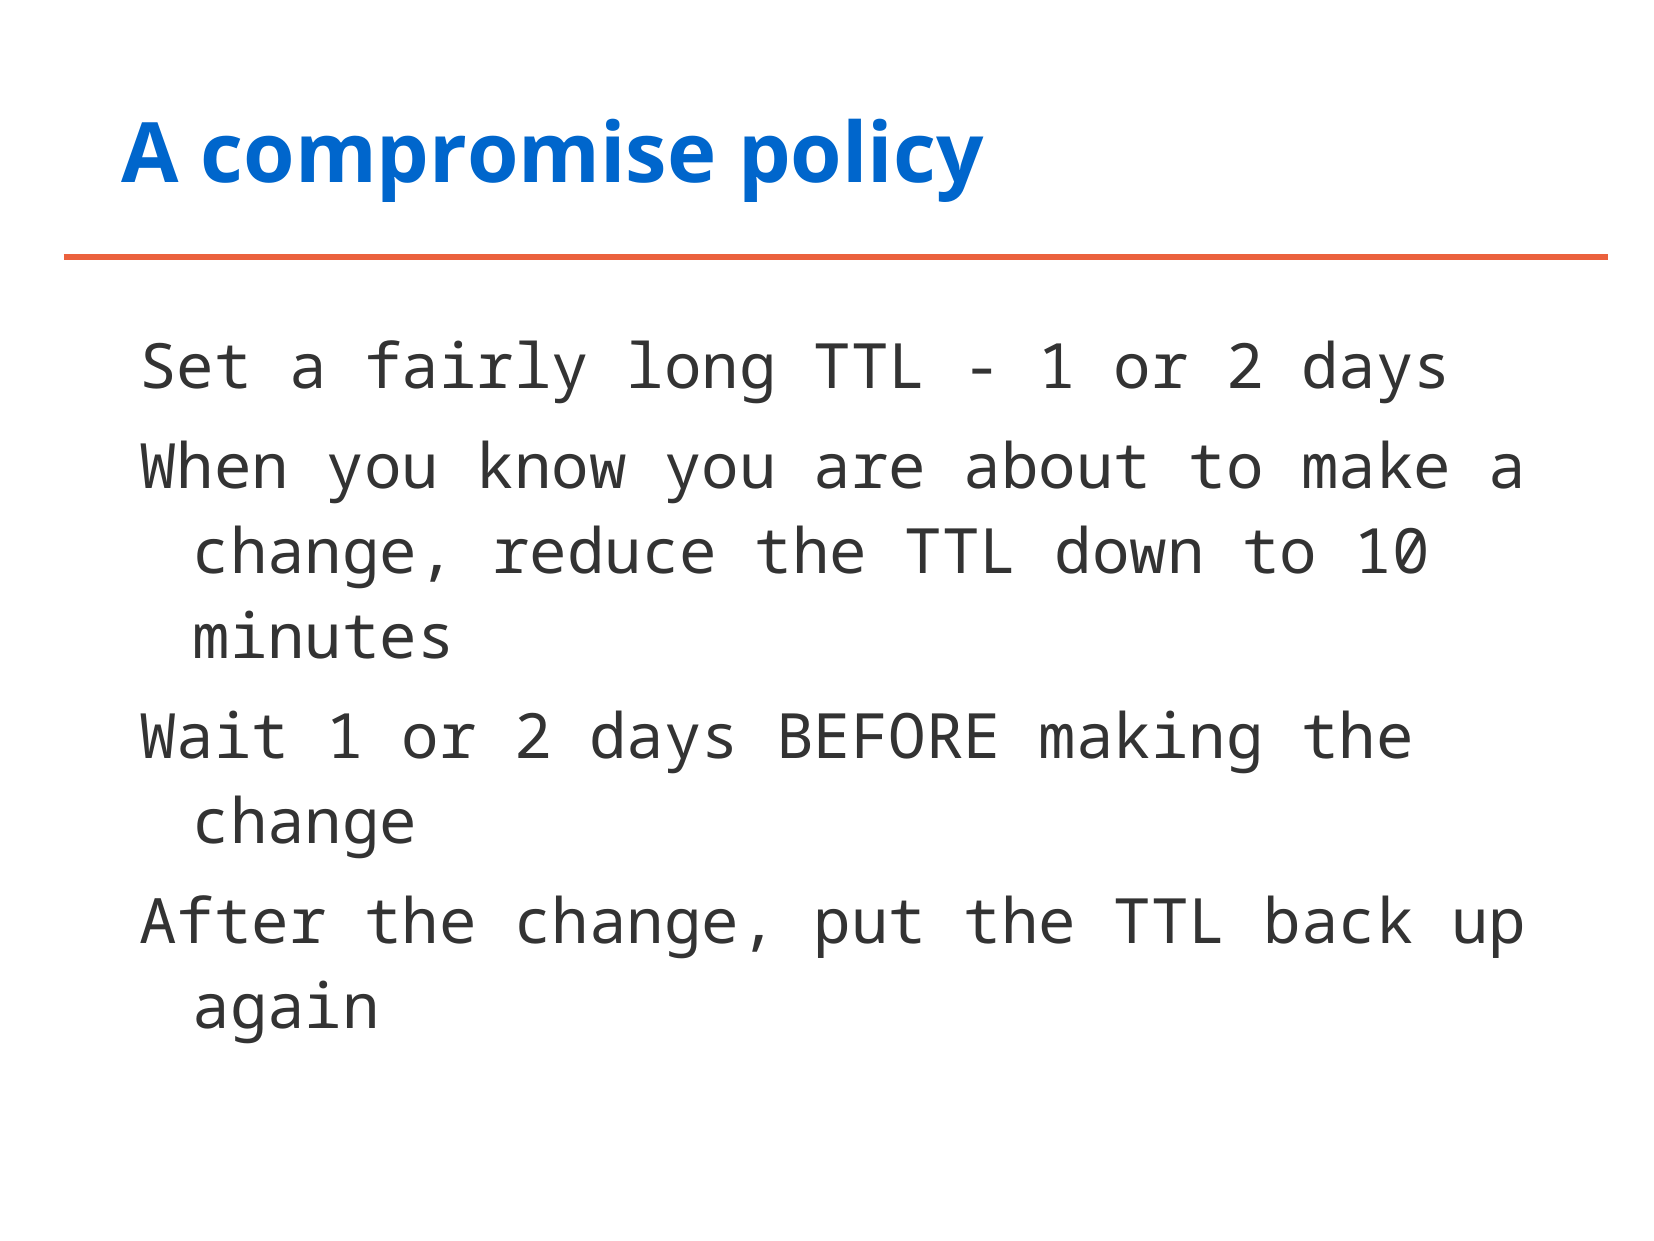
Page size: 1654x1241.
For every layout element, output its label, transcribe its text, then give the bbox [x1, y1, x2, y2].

list Set a fairly long TTL - 1 or 2 days When you know you are about to make a change, reduce the TTL down to 10 minutes Wait 1 or 2 days BEFORE making the change After the change, put the TTL back up again [121, 322, 1561, 1133]
title A compromise policy [121, 46, 1534, 254]
